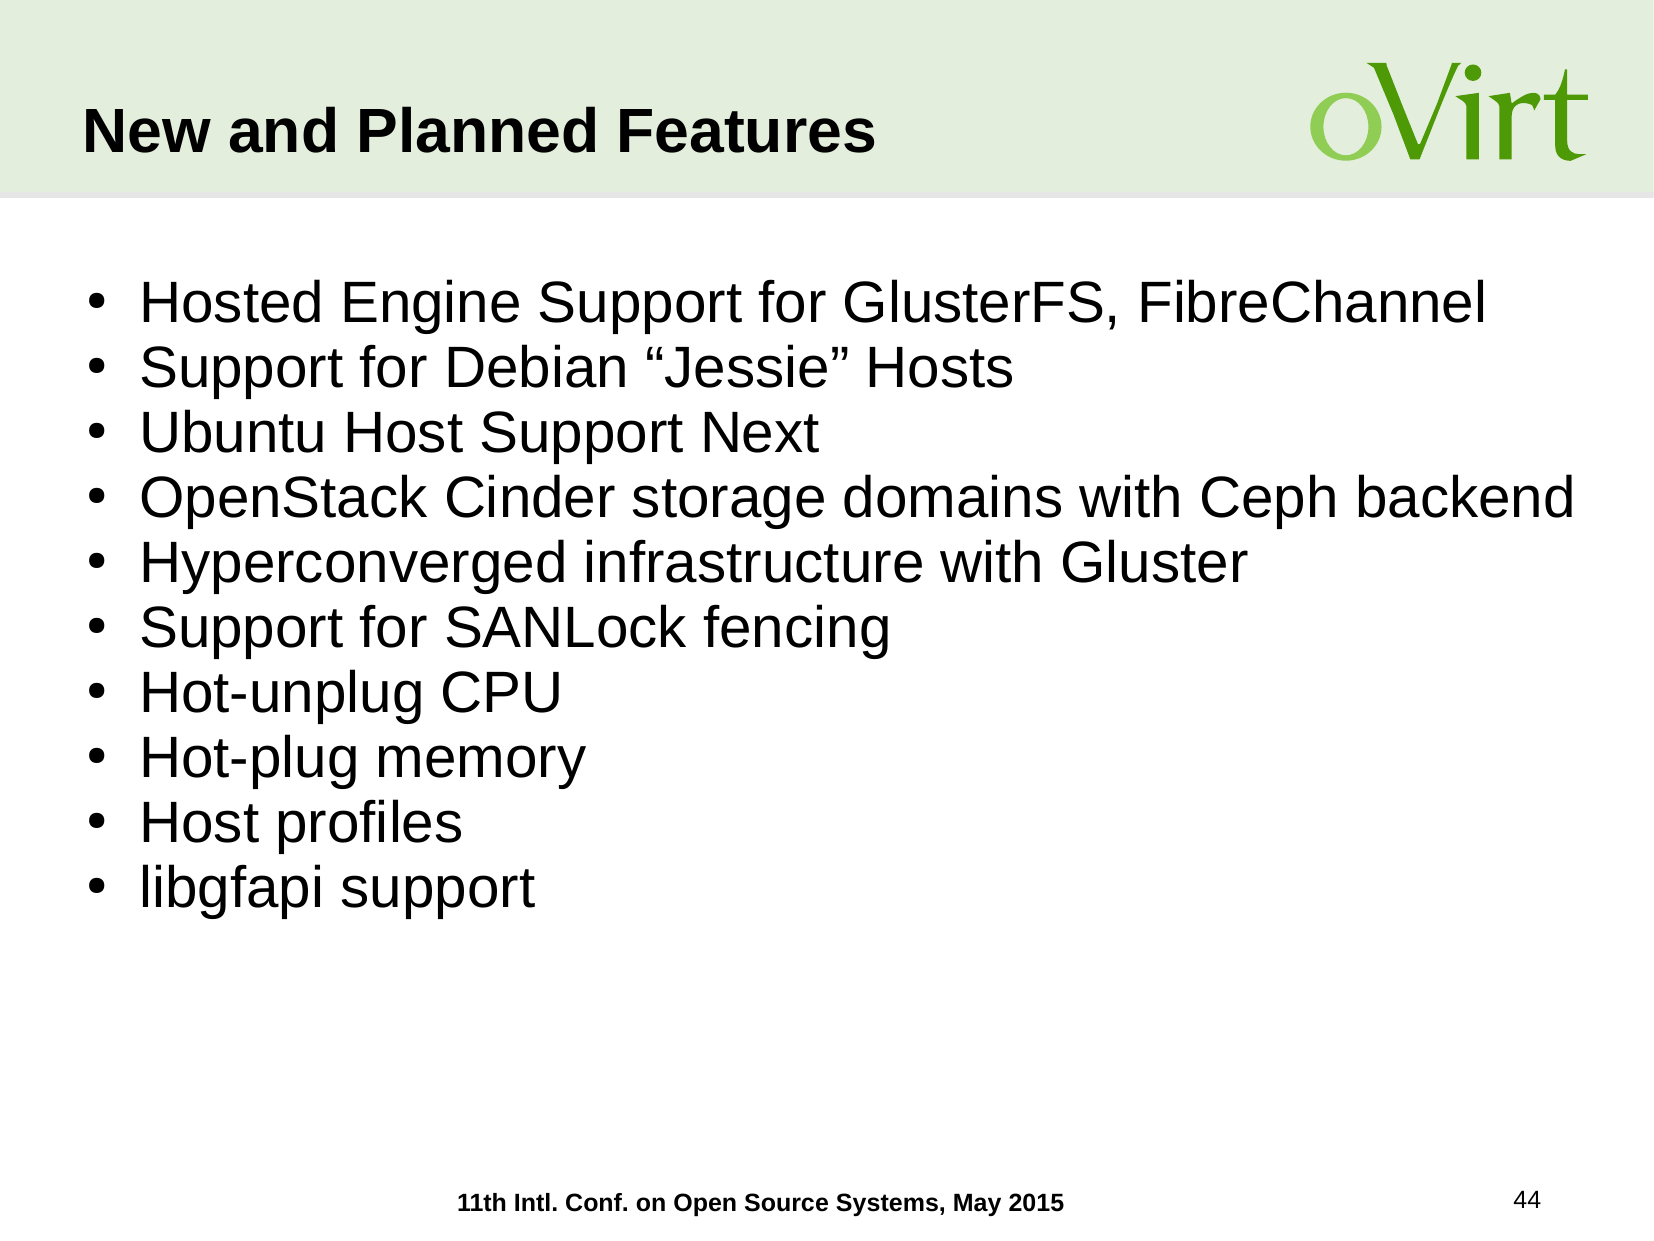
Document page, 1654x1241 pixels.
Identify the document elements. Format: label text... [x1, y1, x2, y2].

text_box Hosted Engine Support for GlusterFS, FibreChannel Support for Debian “Jessie” Hosts Ubuntu Host Support Next OpenStack Cinder storage domains with Ceph backend Hyperconverged infrastructure with Gluster Support for SANLock fencing Hot-unplug CPU Hot-plug memory Host profiles libgfapi support [53, 262, 1609, 1126]
title New and Planned Features [82, 37, 1303, 226]
